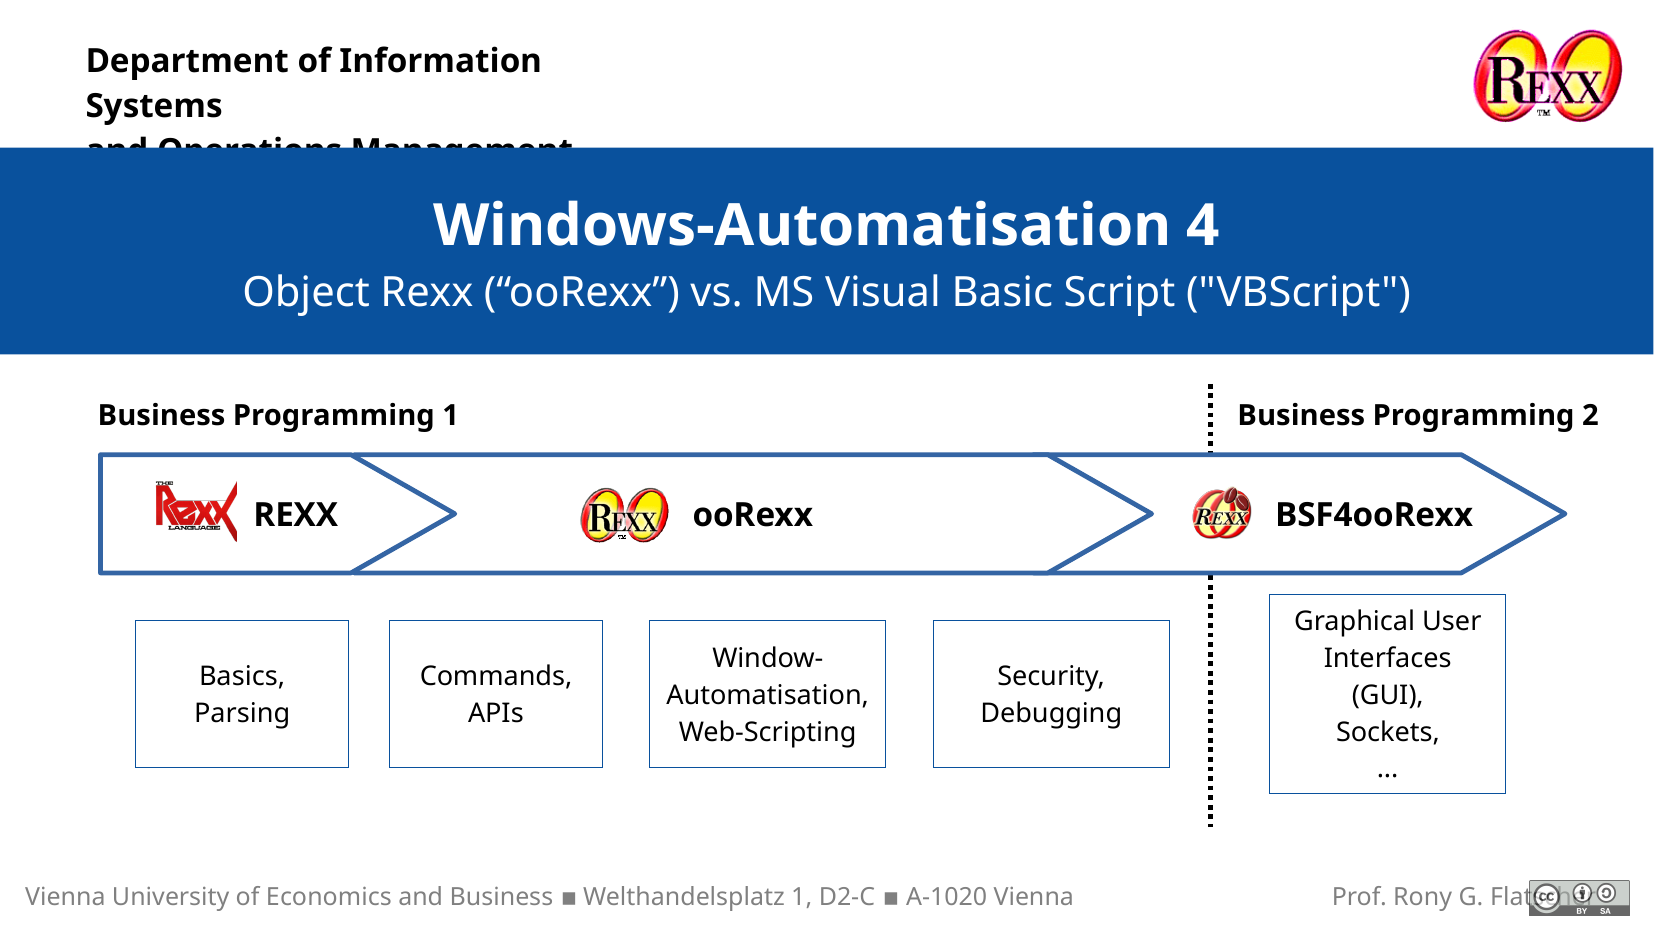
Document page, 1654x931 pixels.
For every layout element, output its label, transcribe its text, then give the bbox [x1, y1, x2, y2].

text_box Window-Automatisation, Web-Scripting [649, 620, 886, 768]
title Windows-Automatisation 4 Object Rexx (“ooRexx”) vs. MS Visual Basic Script ("VBScript") [0, 147, 1654, 355]
text_box Security, Debugging [933, 620, 1170, 768]
picture [1470, 24, 1625, 125]
picture [578, 484, 670, 544]
text_box Commands, APIs [389, 620, 603, 768]
text_box BSF4ooRexx [1049, 454, 1566, 573]
text_box REXX [100, 454, 455, 573]
text_box ooRexx [354, 454, 1152, 573]
text_box Business Programming 1 [82, 386, 514, 440]
text_box Basics, Parsing [135, 620, 349, 768]
picture [1192, 484, 1252, 544]
text_box Graphical User Interfaces (GUI), Sockets, ... [1269, 616, 1506, 772]
text_box Business Programming 2 [1222, 386, 1654, 440]
picture [153, 476, 237, 548]
